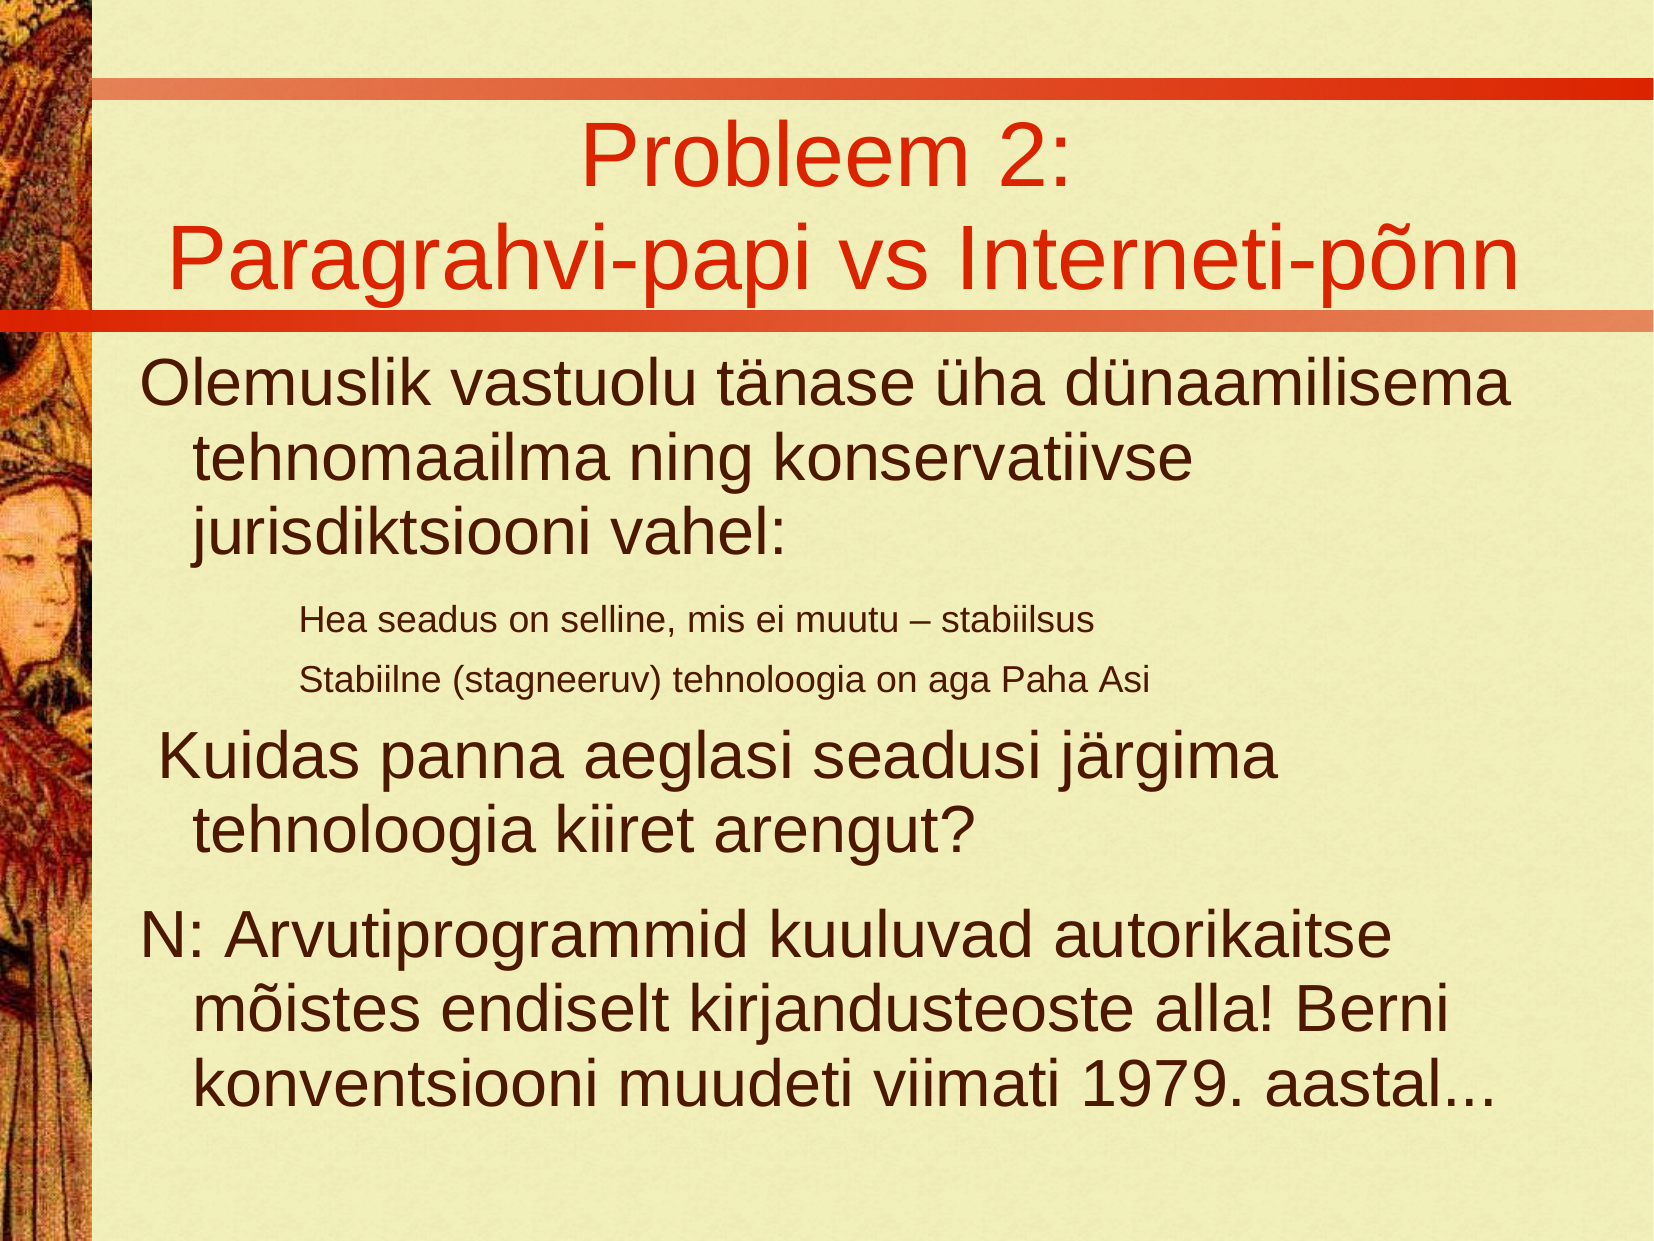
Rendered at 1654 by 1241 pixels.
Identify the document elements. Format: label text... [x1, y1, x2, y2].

list Olemuslik vastuolu tänase üha dünaamilisema tehnomaailma ning konservatiivse jurisdiktsiooni vahel: Hea seadus on selline, mis ei muutu – stabiilsus Stabiilne (stagneeruv) tehnoloogia on aga Paha Asi Kuidas panna aeglasi seadusi järgima tehnoloogia kiiret arengut? N: Arvutiprogrammid kuuluvad autorikaitse mõistes endiselt kirjandusteoste alla! Berni konventsiooni muudeti viimati 1979. aastal... [121, 344, 1534, 1127]
picture [0, 332, 1654, 1241]
title Probleem 2: Paragrahvi-papi vs Interneti-põnn [121, 102, 1534, 311]
picture [0, 0, 1654, 310]
